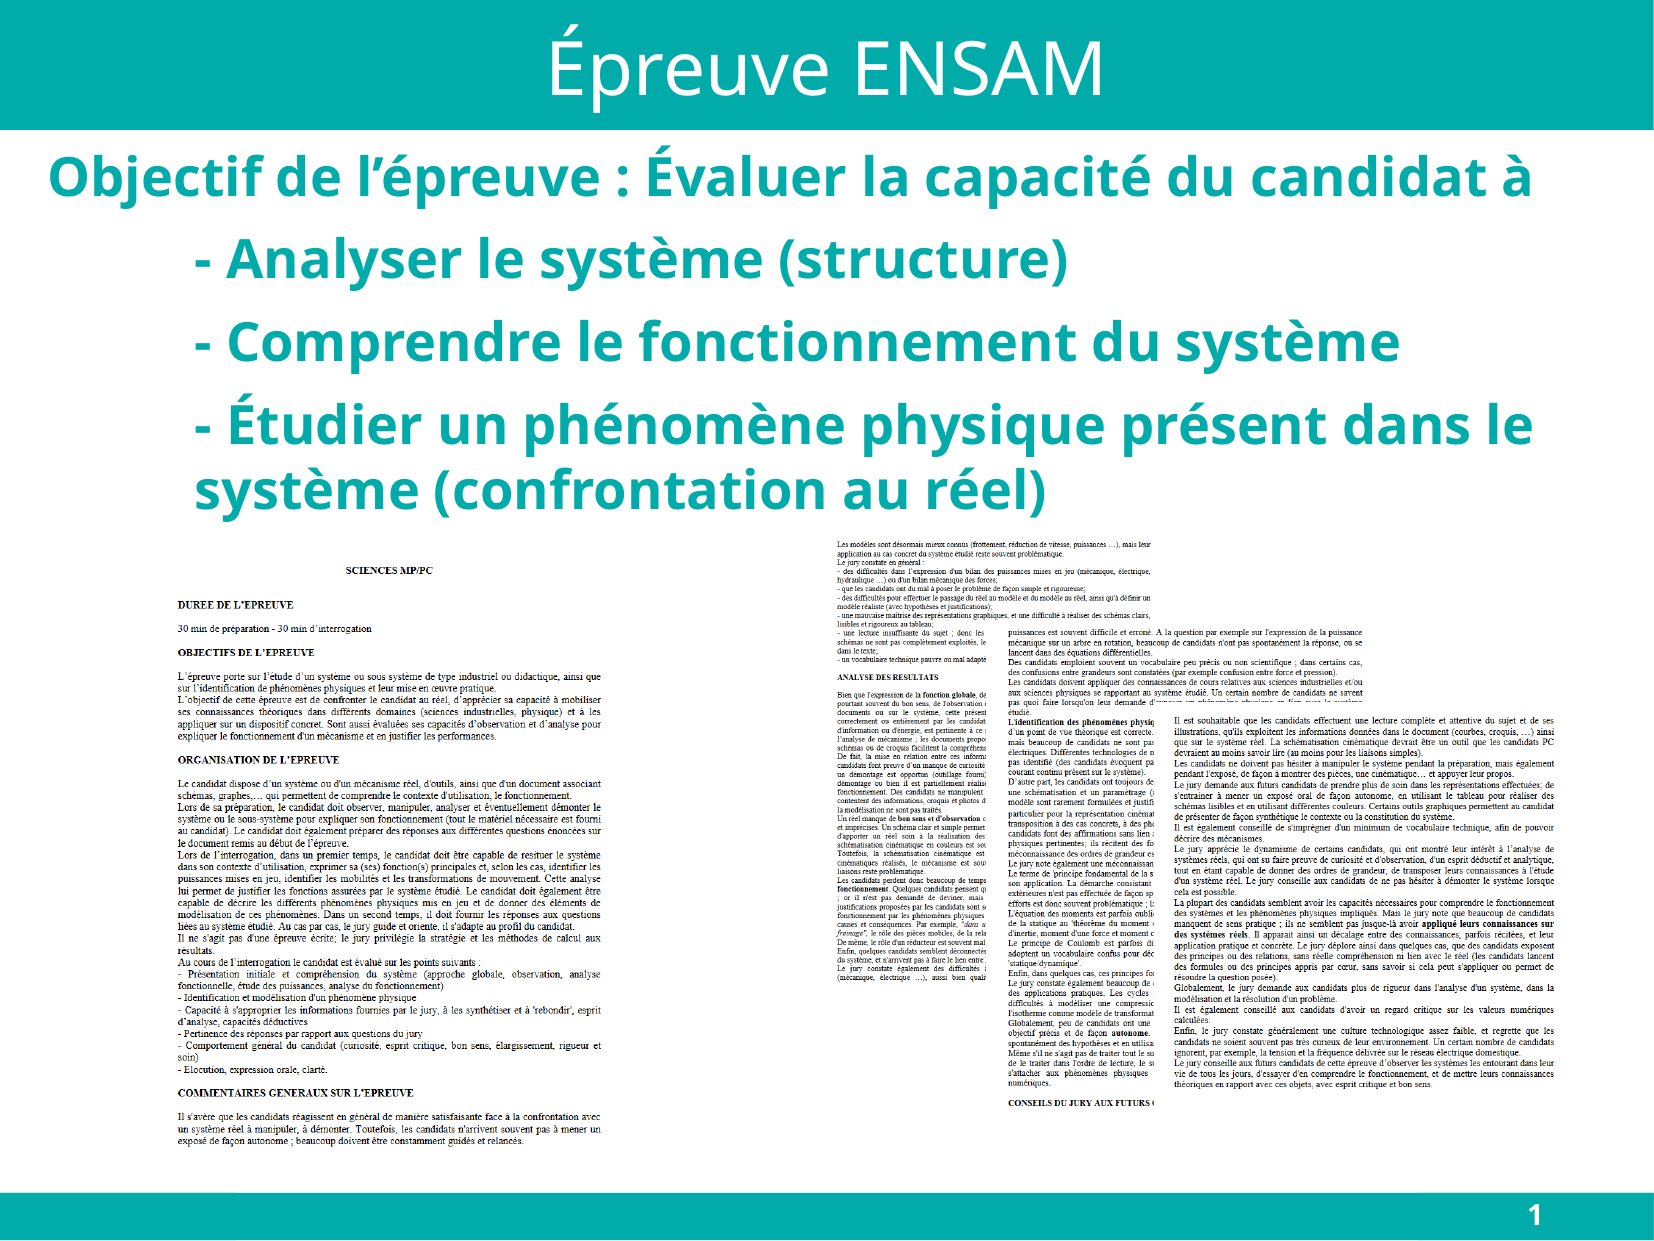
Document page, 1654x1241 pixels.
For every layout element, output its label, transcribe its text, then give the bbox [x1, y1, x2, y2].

text_box [0, 1192, 1417, 1241]
text_box <numéro> [1417, 1192, 1654, 1241]
picture [809, 525, 1571, 1182]
title Épreuve ENSAM [0, 0, 1654, 130]
list Objectif de l’épreuve : Évaluer la capacité du candidat à - Analyser le système (structure) - Comprendre le fonctionnement du système - Étudier un phénomène physique présent dans le système (confrontation au réel) [11, 141, 1642, 1182]
picture [125, 531, 638, 1182]
